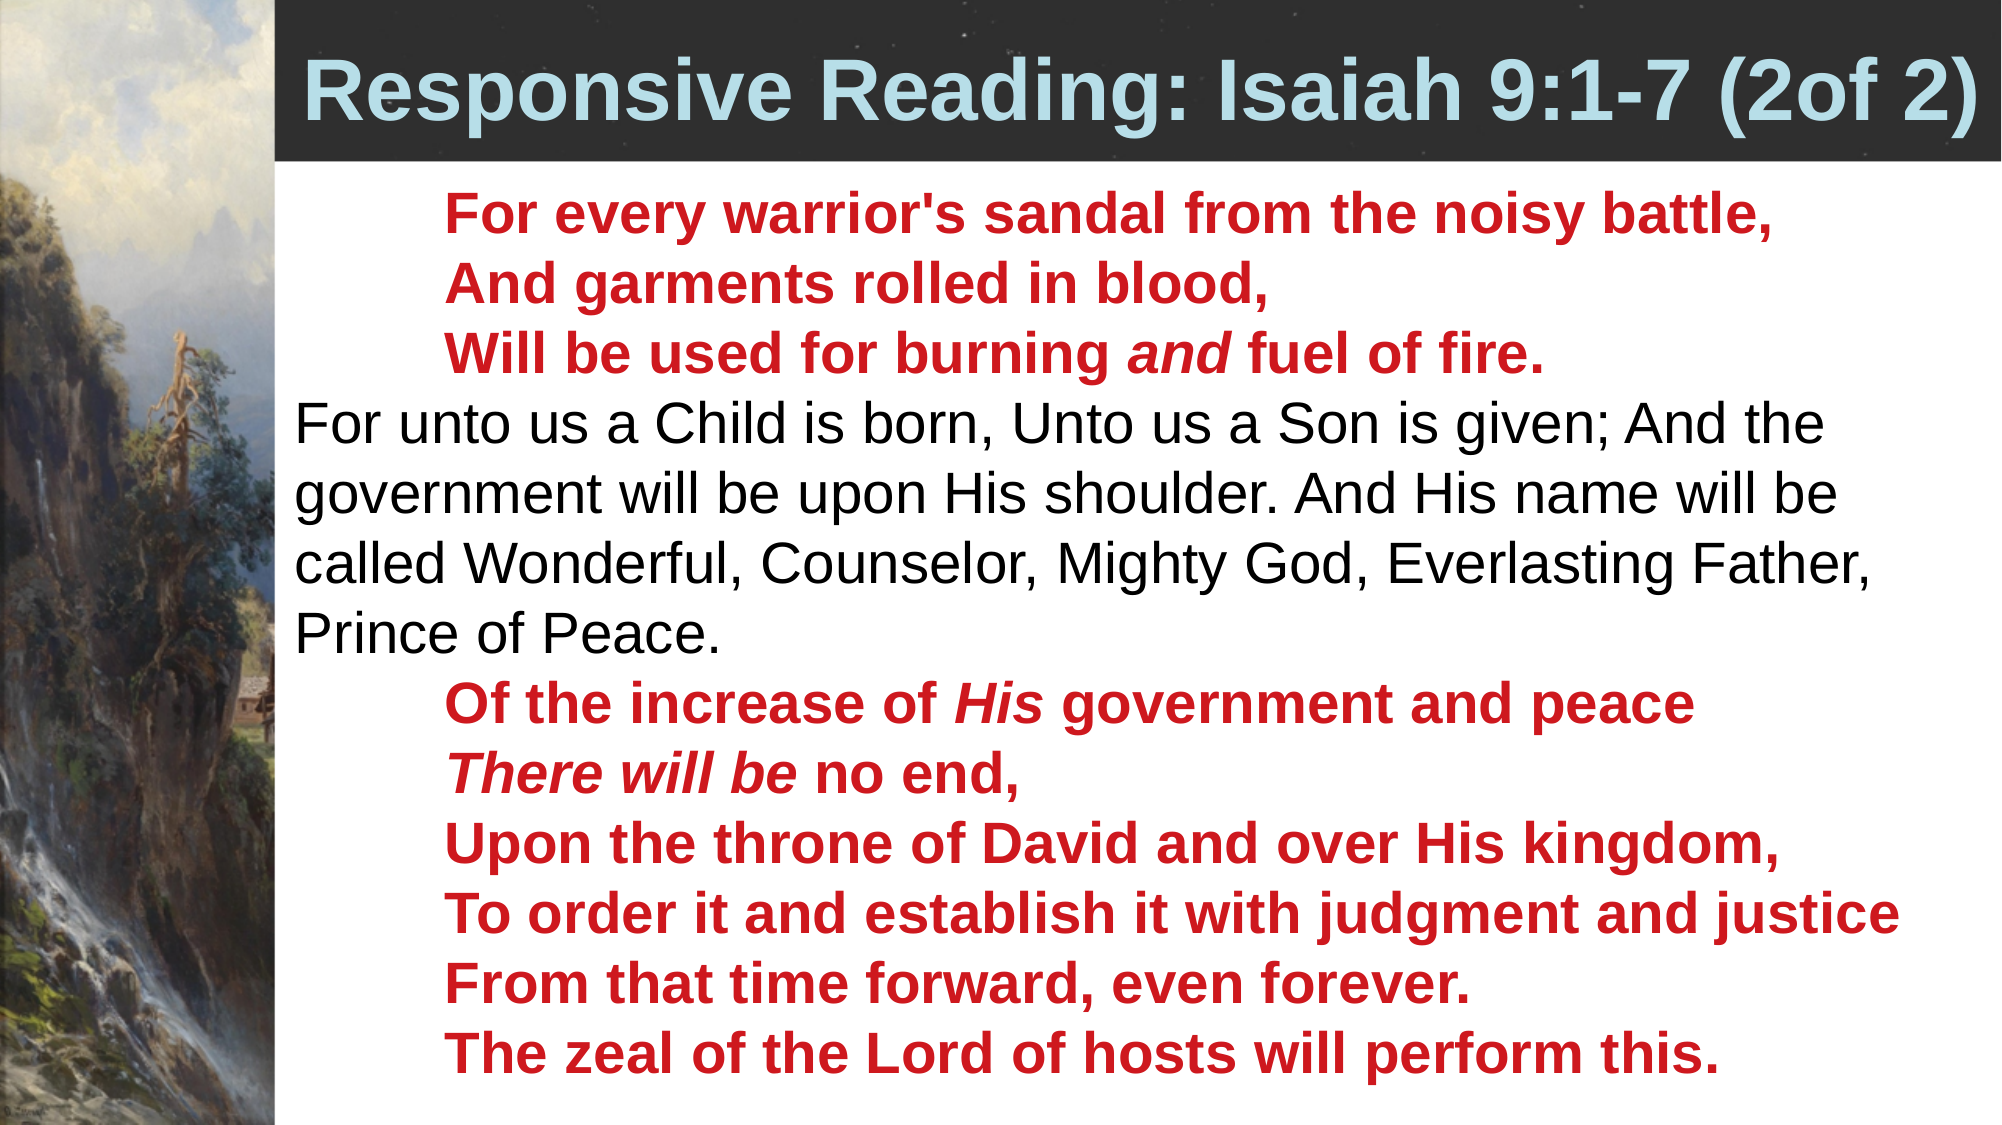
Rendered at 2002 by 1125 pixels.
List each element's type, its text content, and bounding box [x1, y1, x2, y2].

picture [0, 0, 2002, 1125]
text_box Responsive Reading: Isaiah 9:1-7 (2of 2) [288, 8, 2001, 163]
text_box For every warrior's sandal from the noisy battle, And garments rolled in blood, Will be used for burning and fuel of fire. For unto us a Child is born, Unto us a Son is given; And the government will be upon His shoulder. And His name will be called Wonderful, Counselor, Mighty God, Everlasting Father, Prince of Peace. Of the increase of His government and peace There will be no end, Upon the throne of David and over His kingdom, To order it and establish it with judgment and justice From that time forward, even forever. The zeal of the Lord of hosts will perform this. [279, 167, 2001, 1125]
